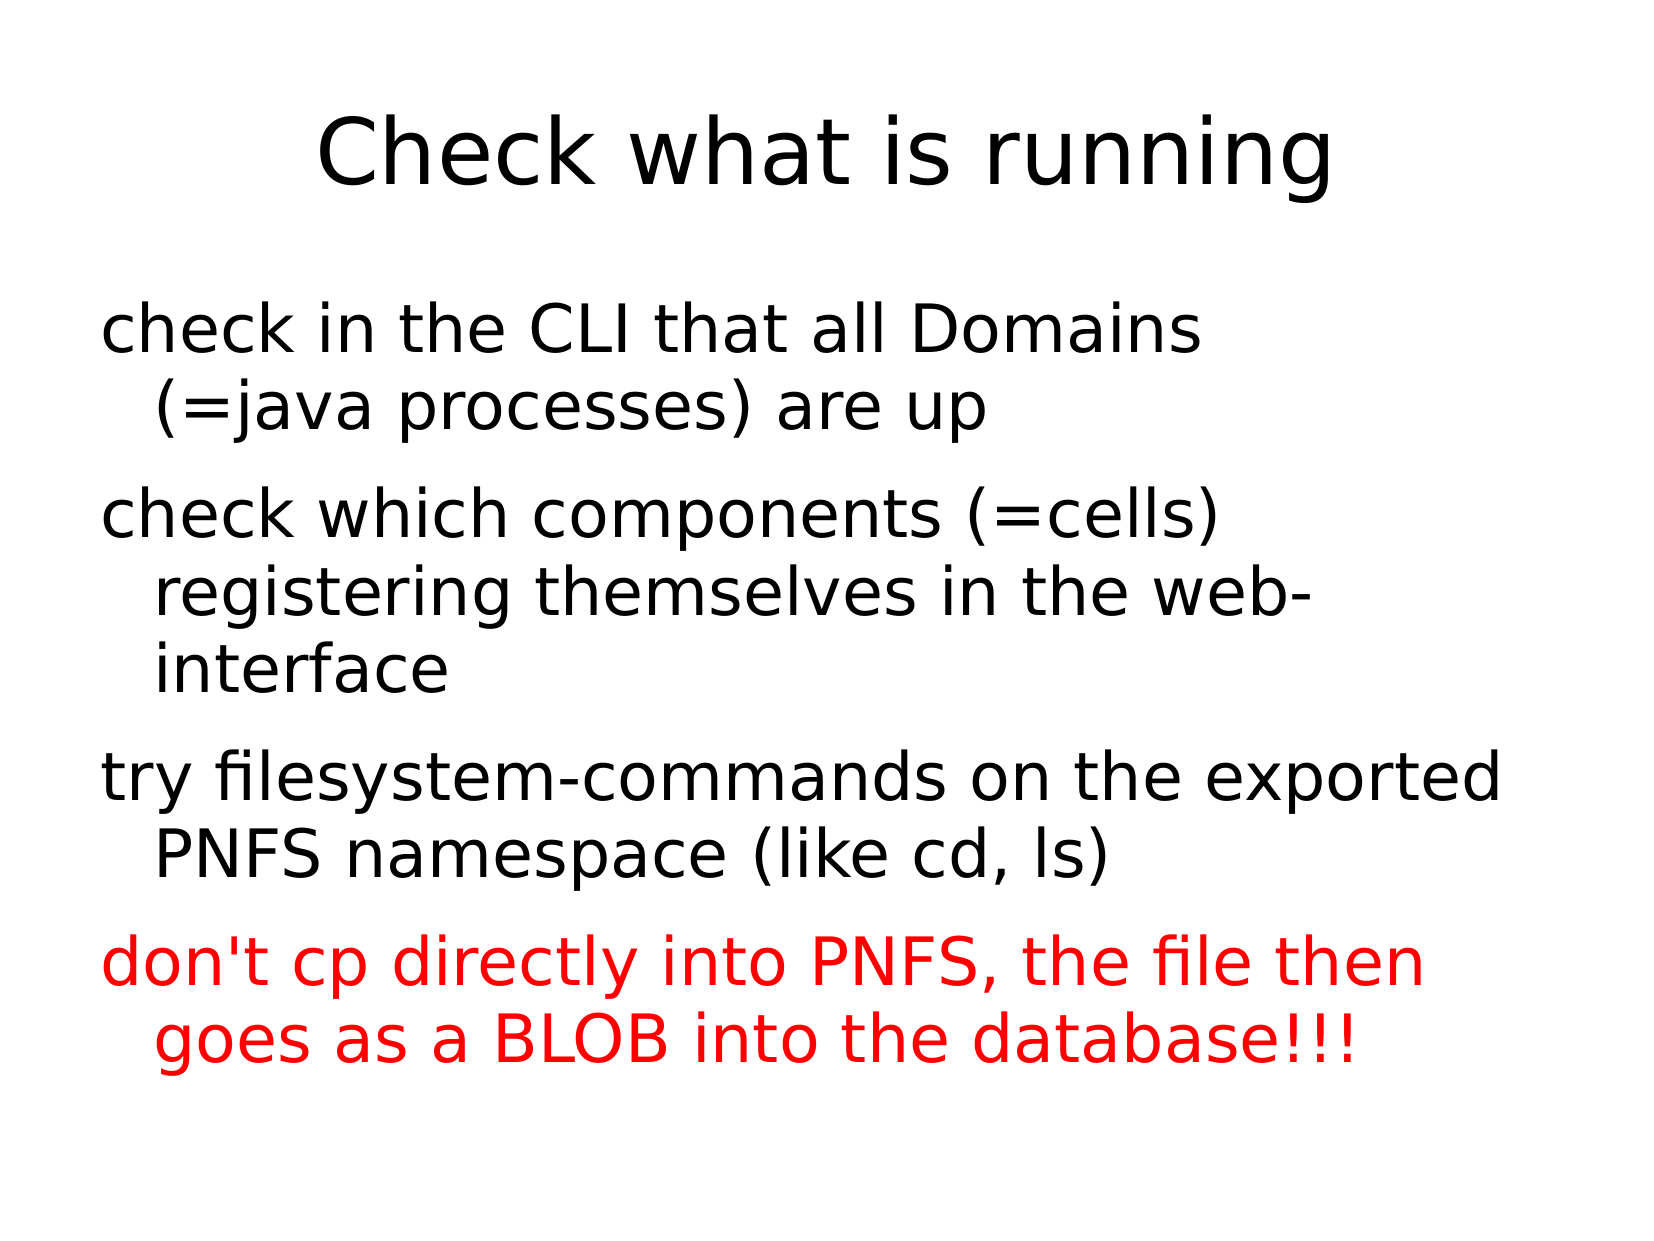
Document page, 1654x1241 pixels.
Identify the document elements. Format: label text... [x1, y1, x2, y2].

title Check what is running [82, 56, 1571, 250]
list check in the CLI that all Domains (=java processes) are up check which components (=cells) registering themselves in the web-interface try filesystem-commands on the exported PNFS namespace (like cd, ls) don't cp directly into PNFS, the file then goes as a BLOB into the database!!! [82, 290, 1571, 1094]
